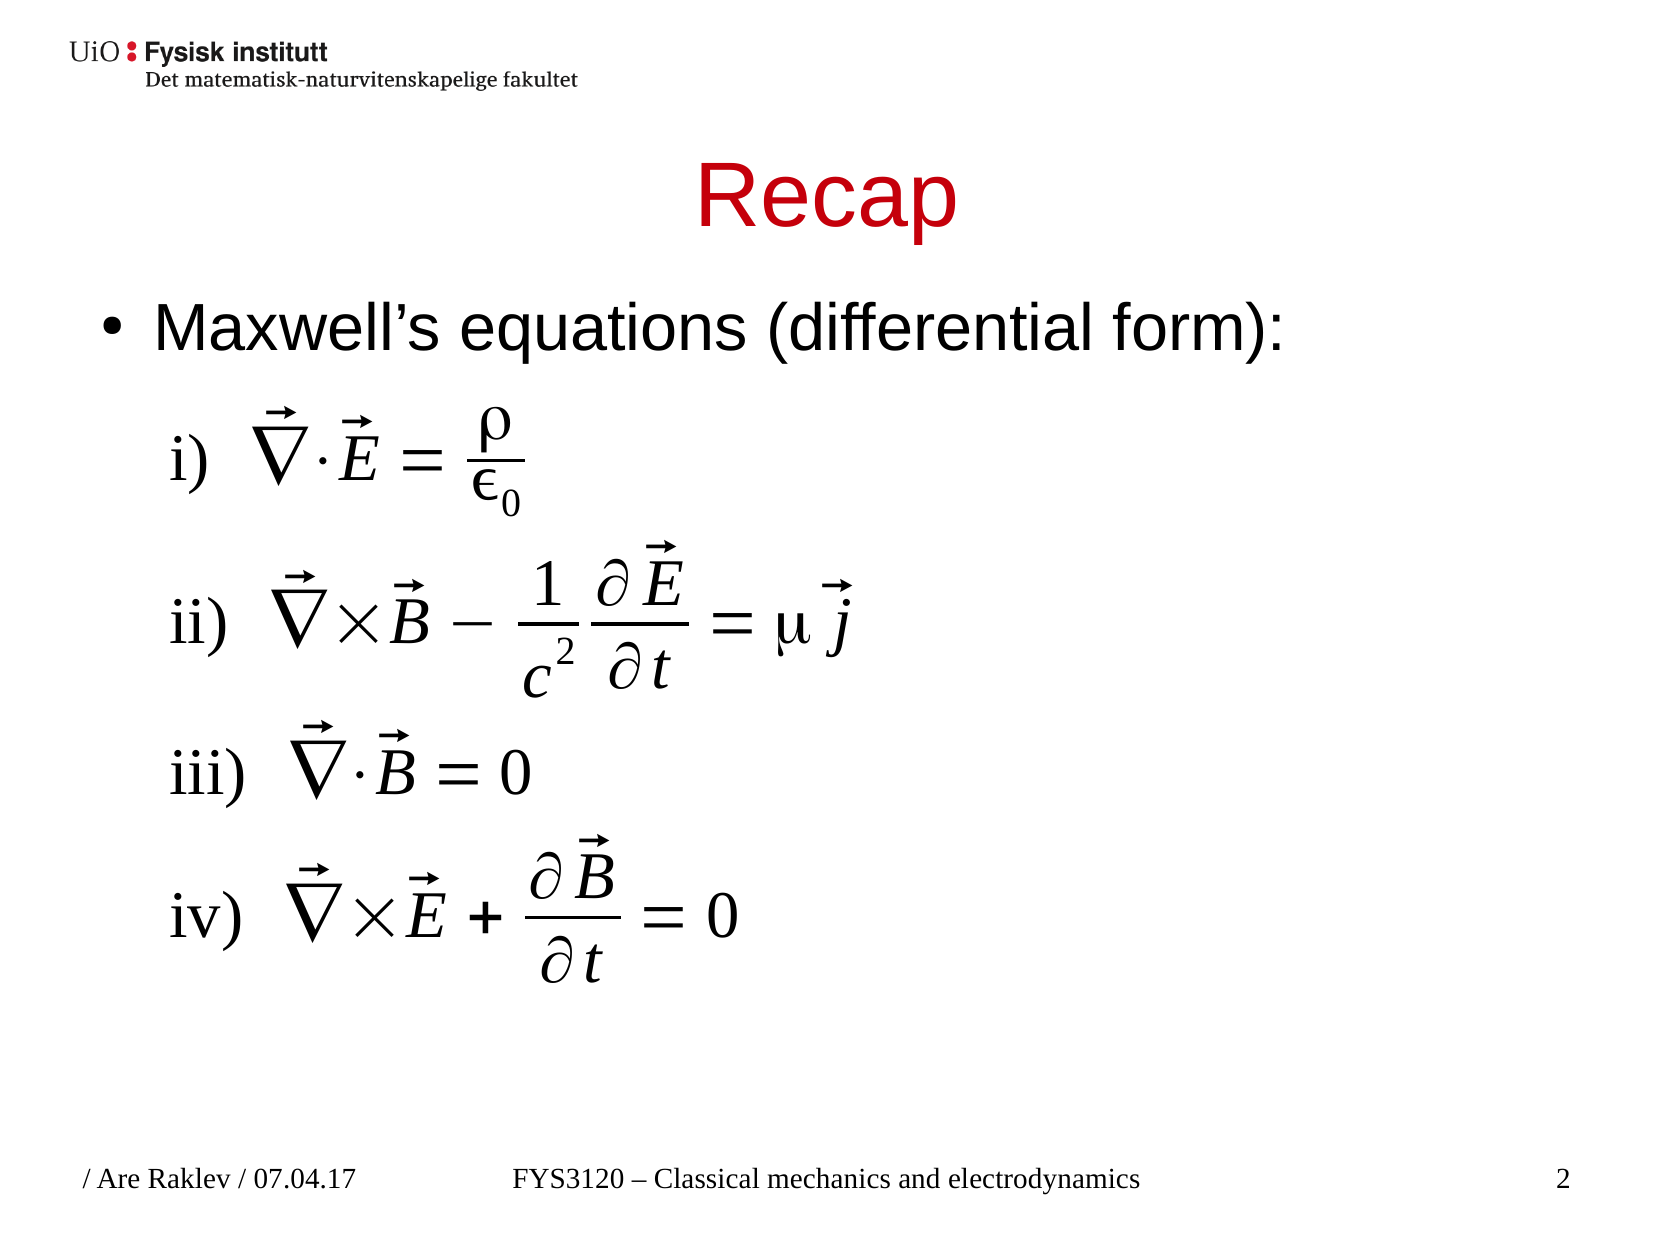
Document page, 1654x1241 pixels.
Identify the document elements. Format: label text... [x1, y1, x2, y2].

list Maxwell’s equations (differential form): [82, 290, 1571, 1147]
chart [161, 830, 747, 997]
chart [161, 403, 535, 526]
chart [161, 537, 863, 713]
title Recap [82, 90, 1571, 290]
chart [161, 717, 541, 809]
picture [68, 37, 581, 93]
